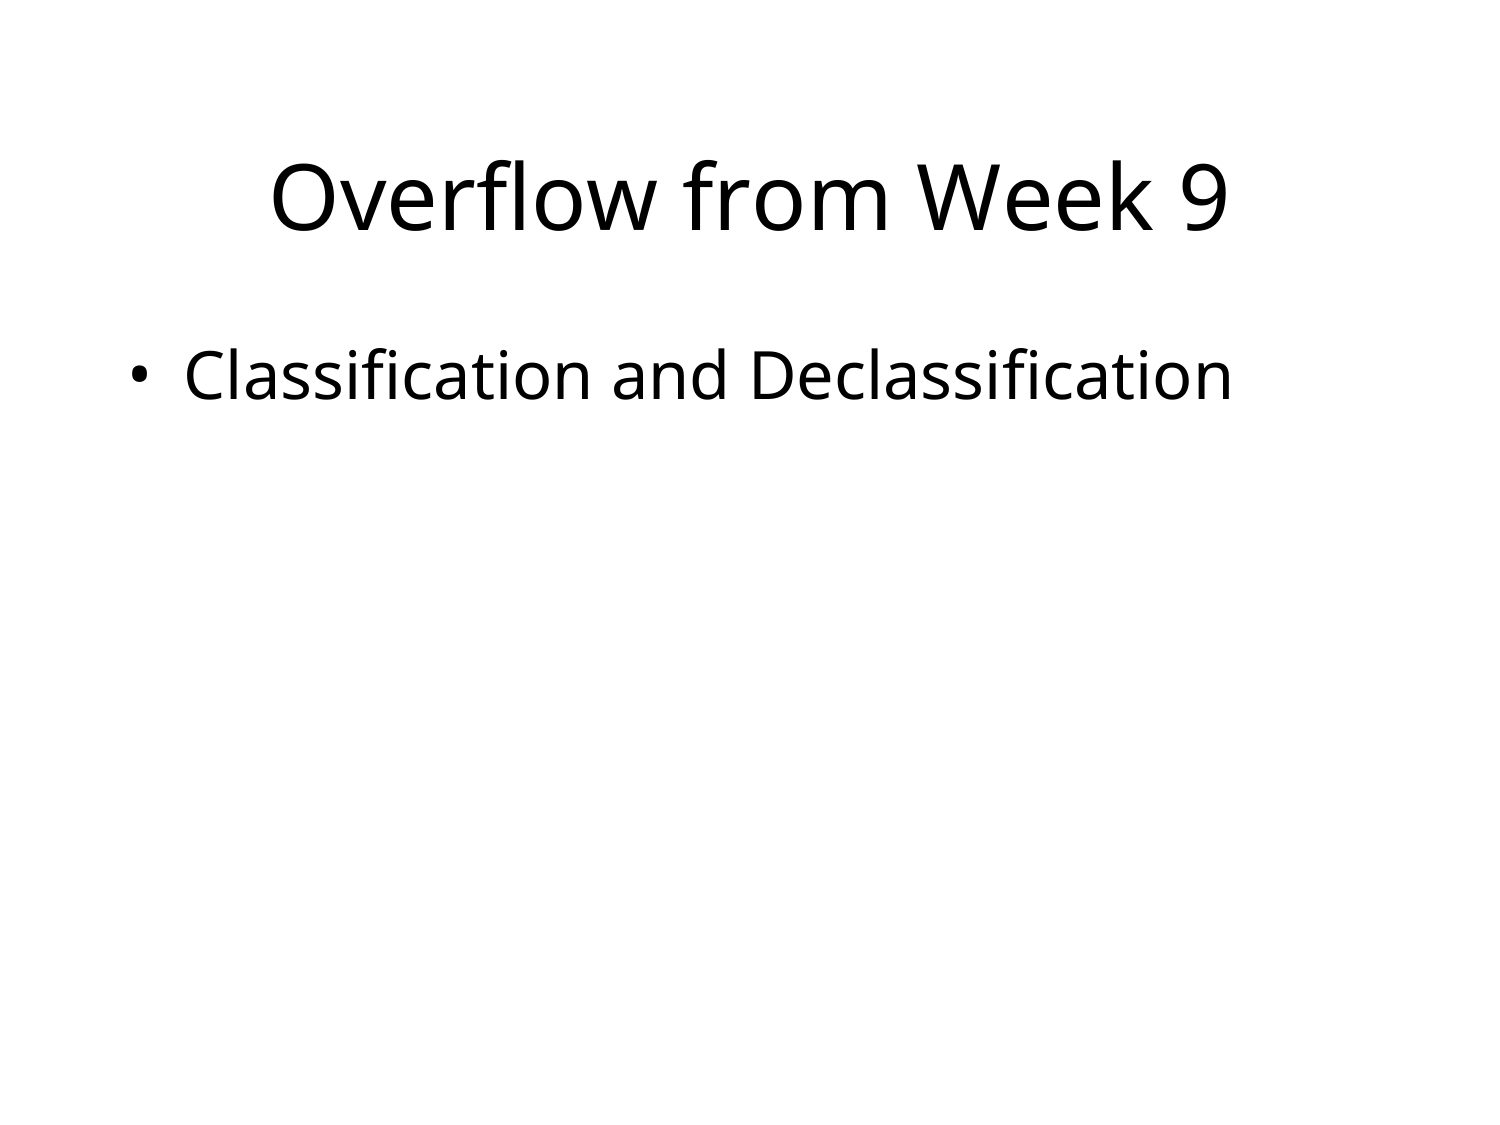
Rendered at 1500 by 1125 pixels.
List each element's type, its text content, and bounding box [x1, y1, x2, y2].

title Overflow from Week 9 [112, 99, 1388, 288]
list Classification and Declassification [112, 324, 1388, 1001]
